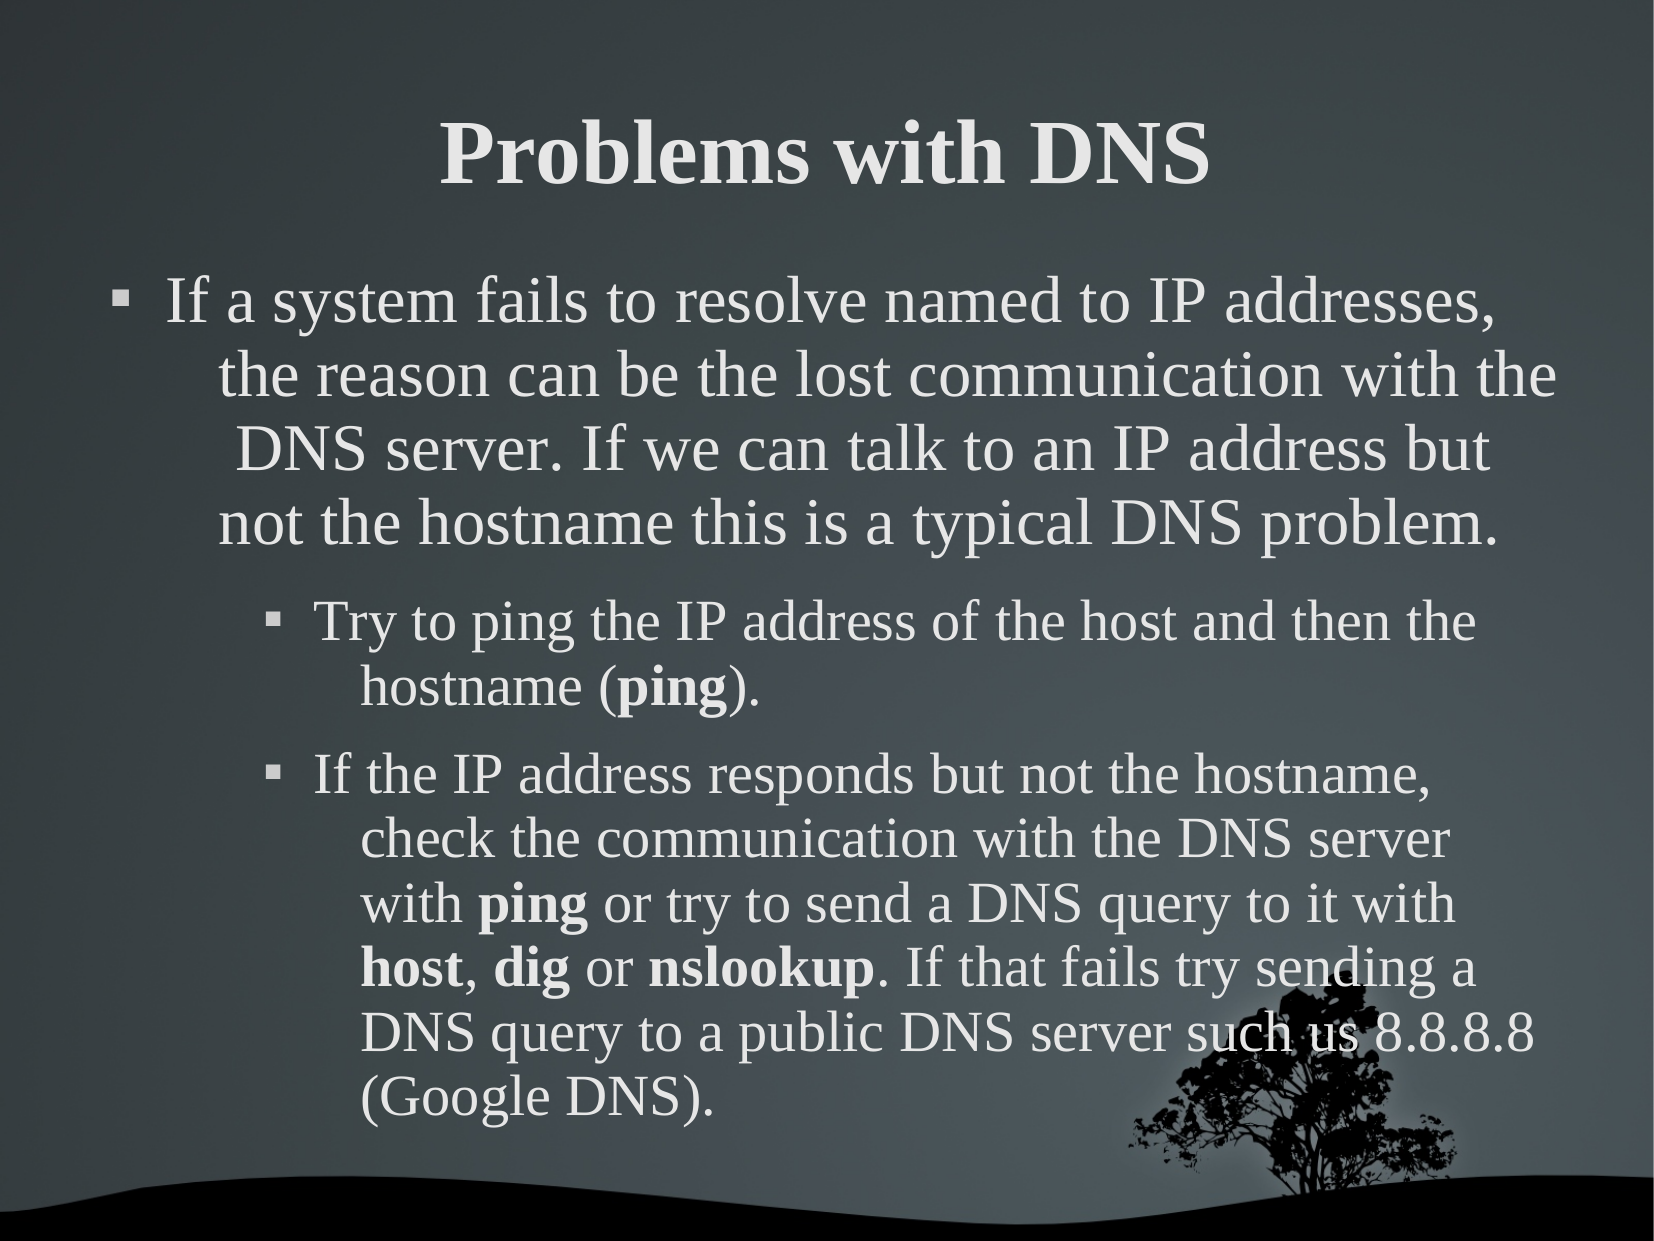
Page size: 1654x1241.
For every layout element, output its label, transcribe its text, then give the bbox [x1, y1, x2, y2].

list If a system fails to resolve named to IP addresses, the reason can be the lost communication with the DNS server. If we can talk to an IP address but not the hostname this is a typical DNS problem. Try to ping the IP address of the host and then the hostname (ping). If the IP address responds but not the hostname, check the communication with the DNS server with ping or try to send a DNS query to it with host, dig or nslookup. If that fails try sending a DNS query to a public DNS server such us 8.8.8.8 (Google DNS). [76, 262, 1565, 1241]
title Problems with DNS [82, 49, 1571, 257]
picture [0, 0, 1654, 1241]
